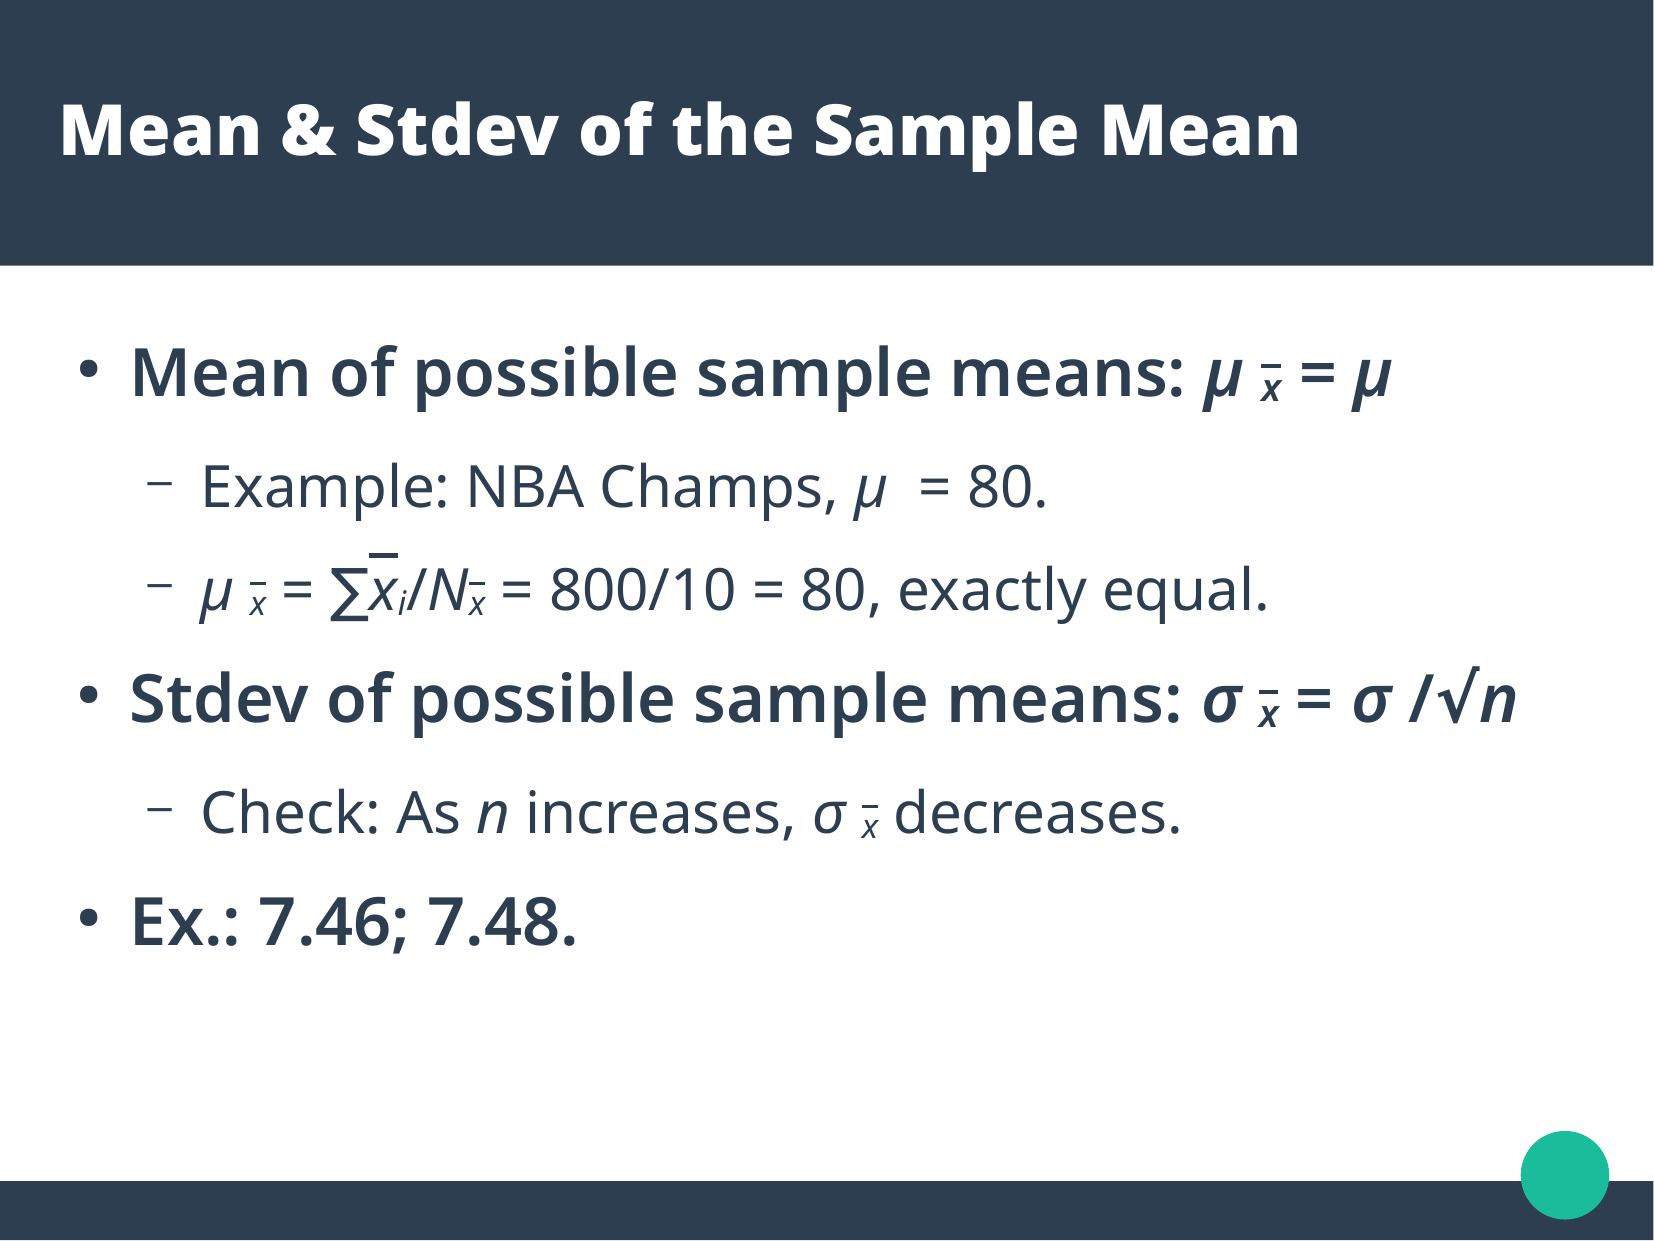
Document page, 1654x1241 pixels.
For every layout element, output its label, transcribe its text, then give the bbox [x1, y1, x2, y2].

title Mean & Stdev of the Sample Mean [59, 49, 1595, 207]
list Mean of possible sample means: μ x = μ Example: NBA Champs, μ = 80. μ x = ∑xi/Nx = 800/10 = 80, exactly equal. Stdev of possible sample means: σ x = σ /√n Check: As n increases, σ x decreases. Ex.: 7.46; 7.48. [59, 324, 1595, 991]
